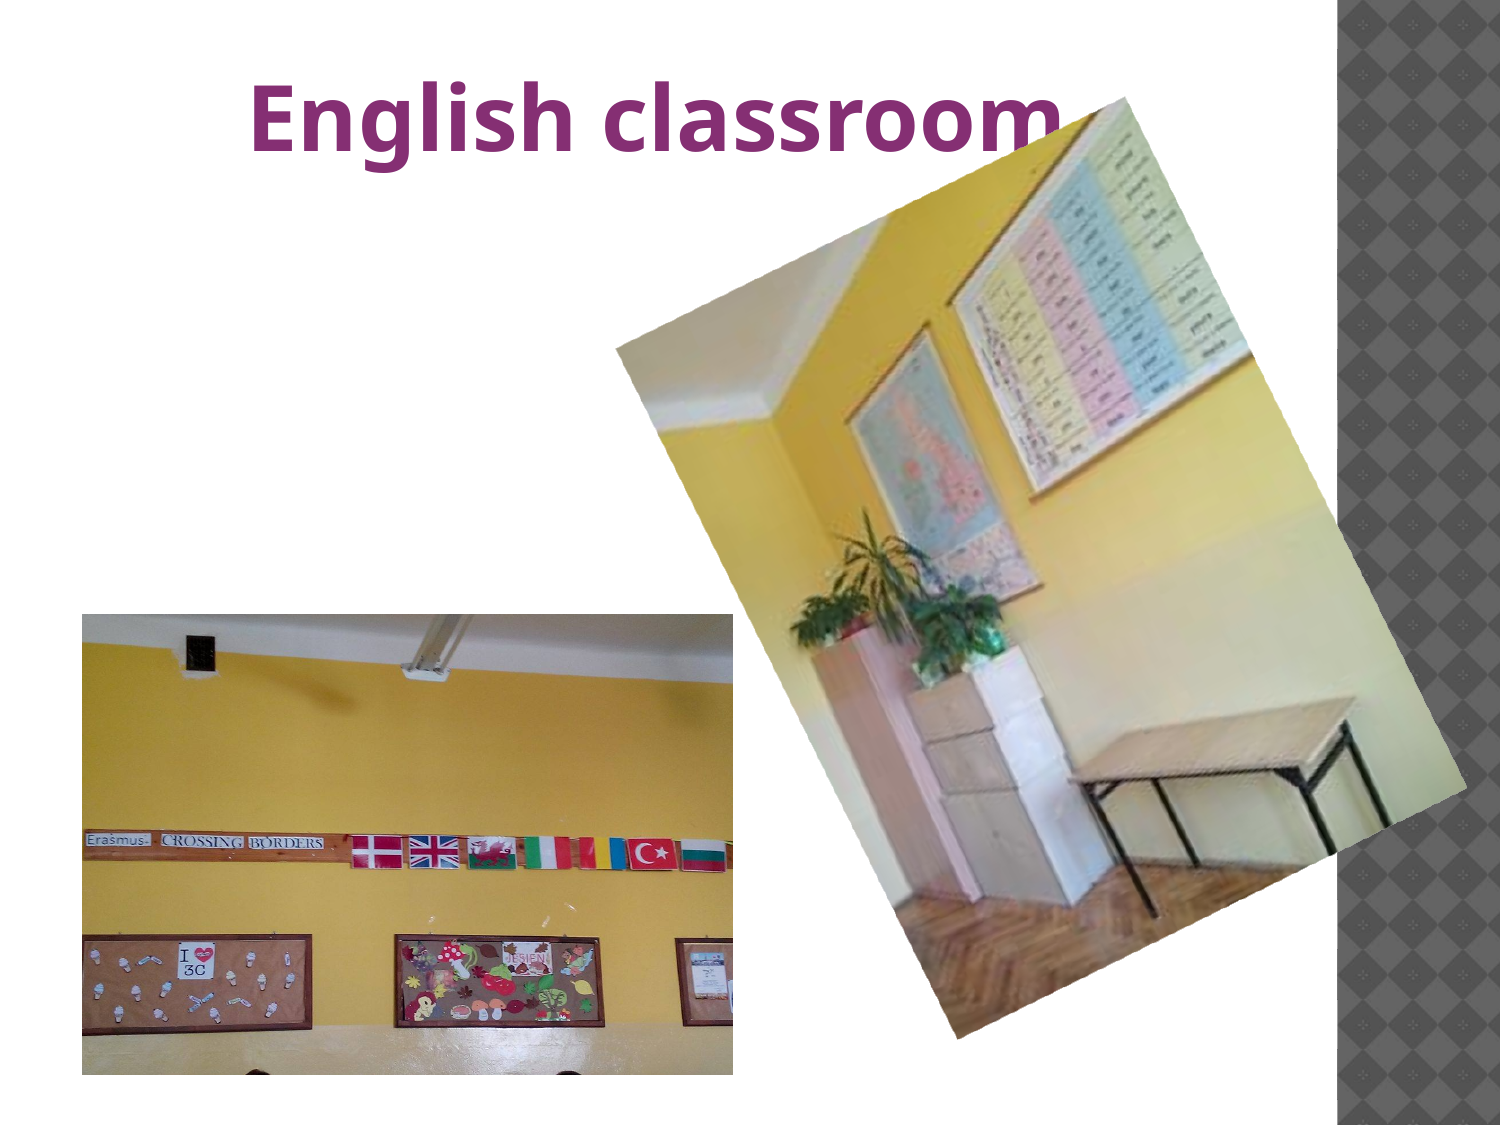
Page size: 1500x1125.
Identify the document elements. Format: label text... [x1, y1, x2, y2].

title English classroom [75, 52, 1263, 240]
picture [614, 0, 1500, 1125]
picture [82, 614, 733, 1075]
